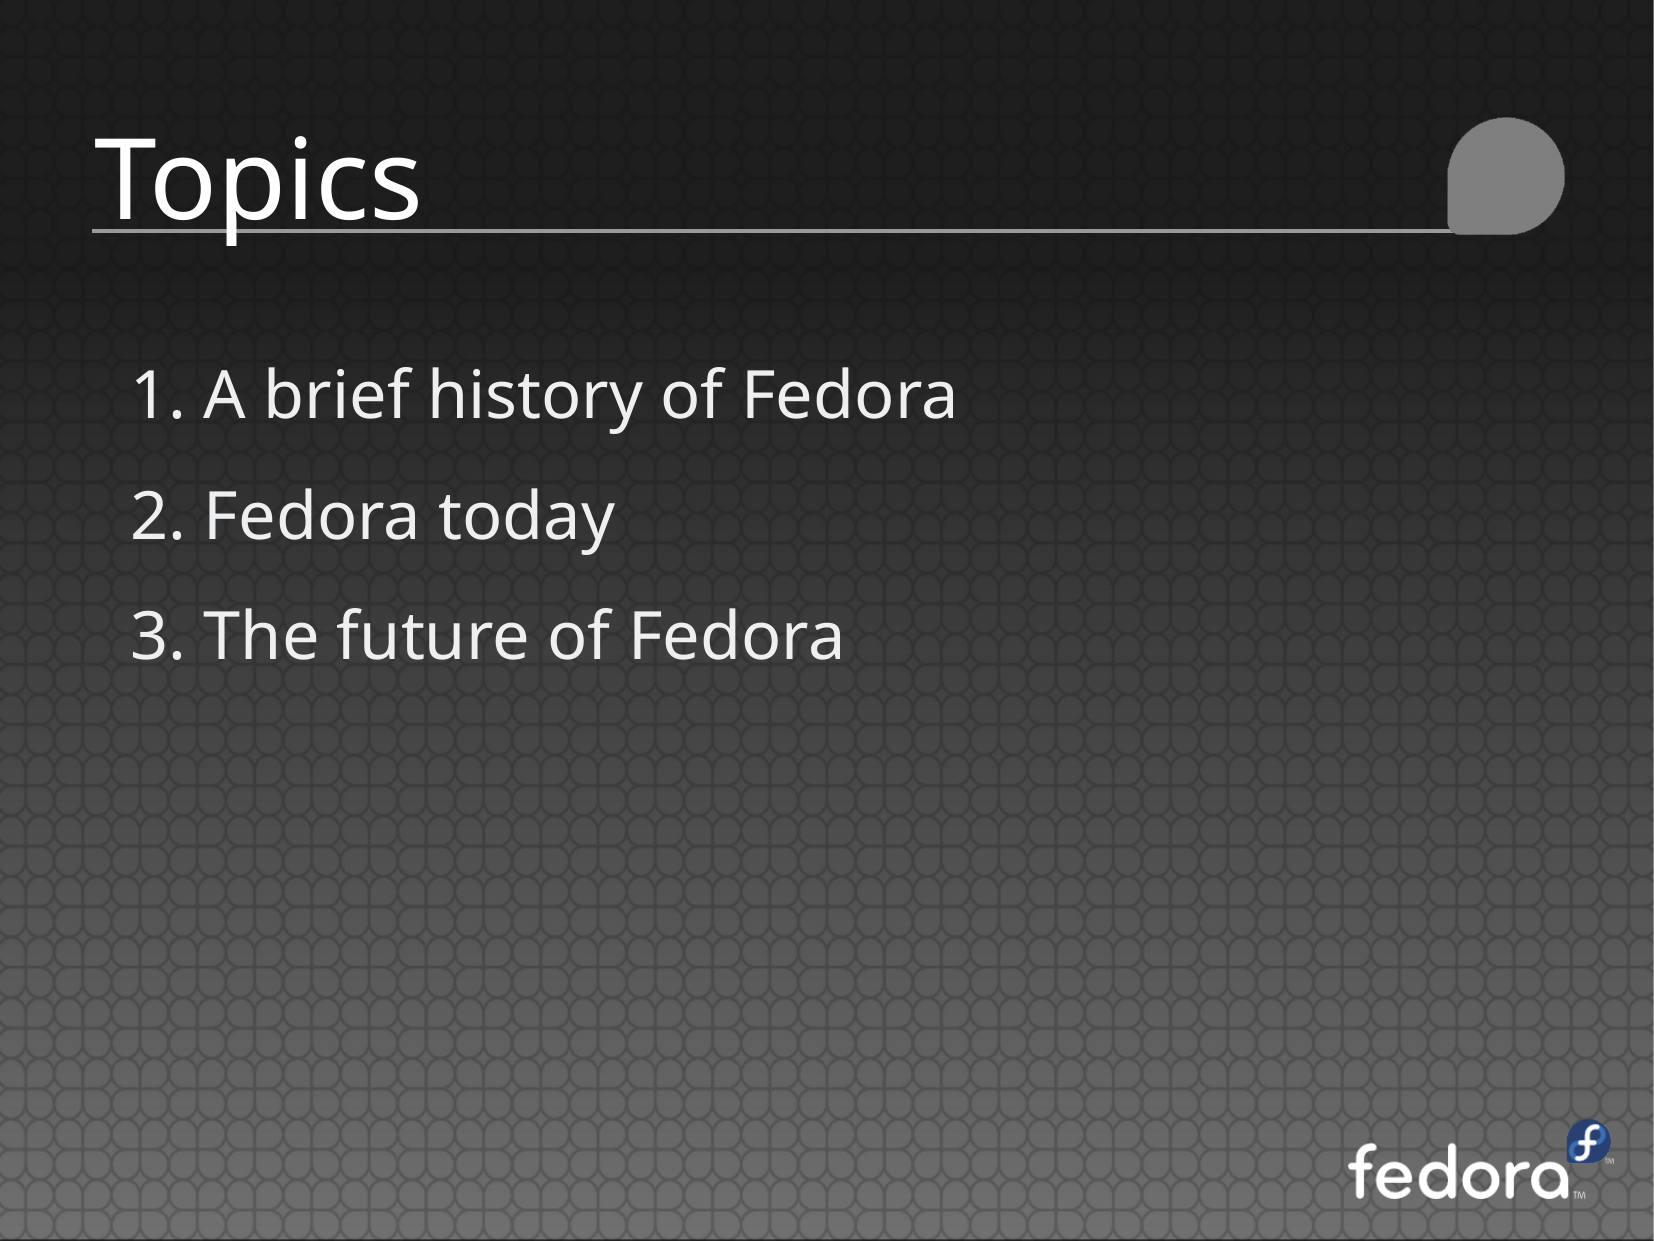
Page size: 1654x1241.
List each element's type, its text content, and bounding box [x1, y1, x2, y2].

title Topics [94, 100, 1426, 251]
list A brief history of Fedora Fedora today The future of Fedora [112, 227, 1501, 1163]
picture [0, 0, 1654, 1241]
